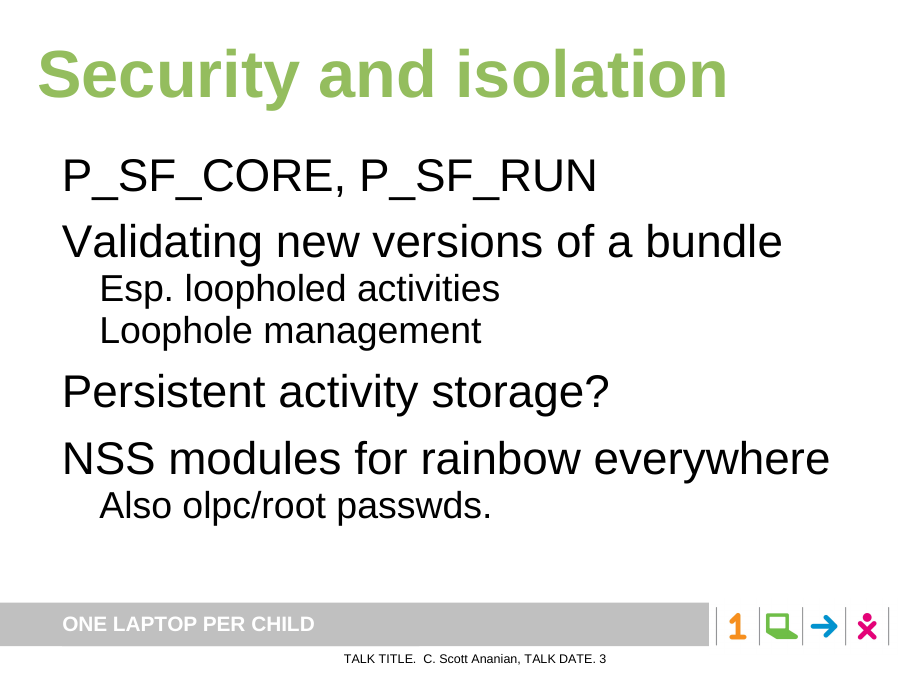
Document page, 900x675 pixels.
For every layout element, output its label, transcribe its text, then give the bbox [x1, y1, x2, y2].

picture [844, 598, 898, 655]
title Security and isolation [37, 37, 856, 211]
list P_SF_CORE, P_SF_RUN Validating new versions of a bundle Esp. loopholed activities Loophole management Persistent activity storage? NSS modules for rainbow everywhere Also olpc/root passwds. [61, 150, 844, 675]
